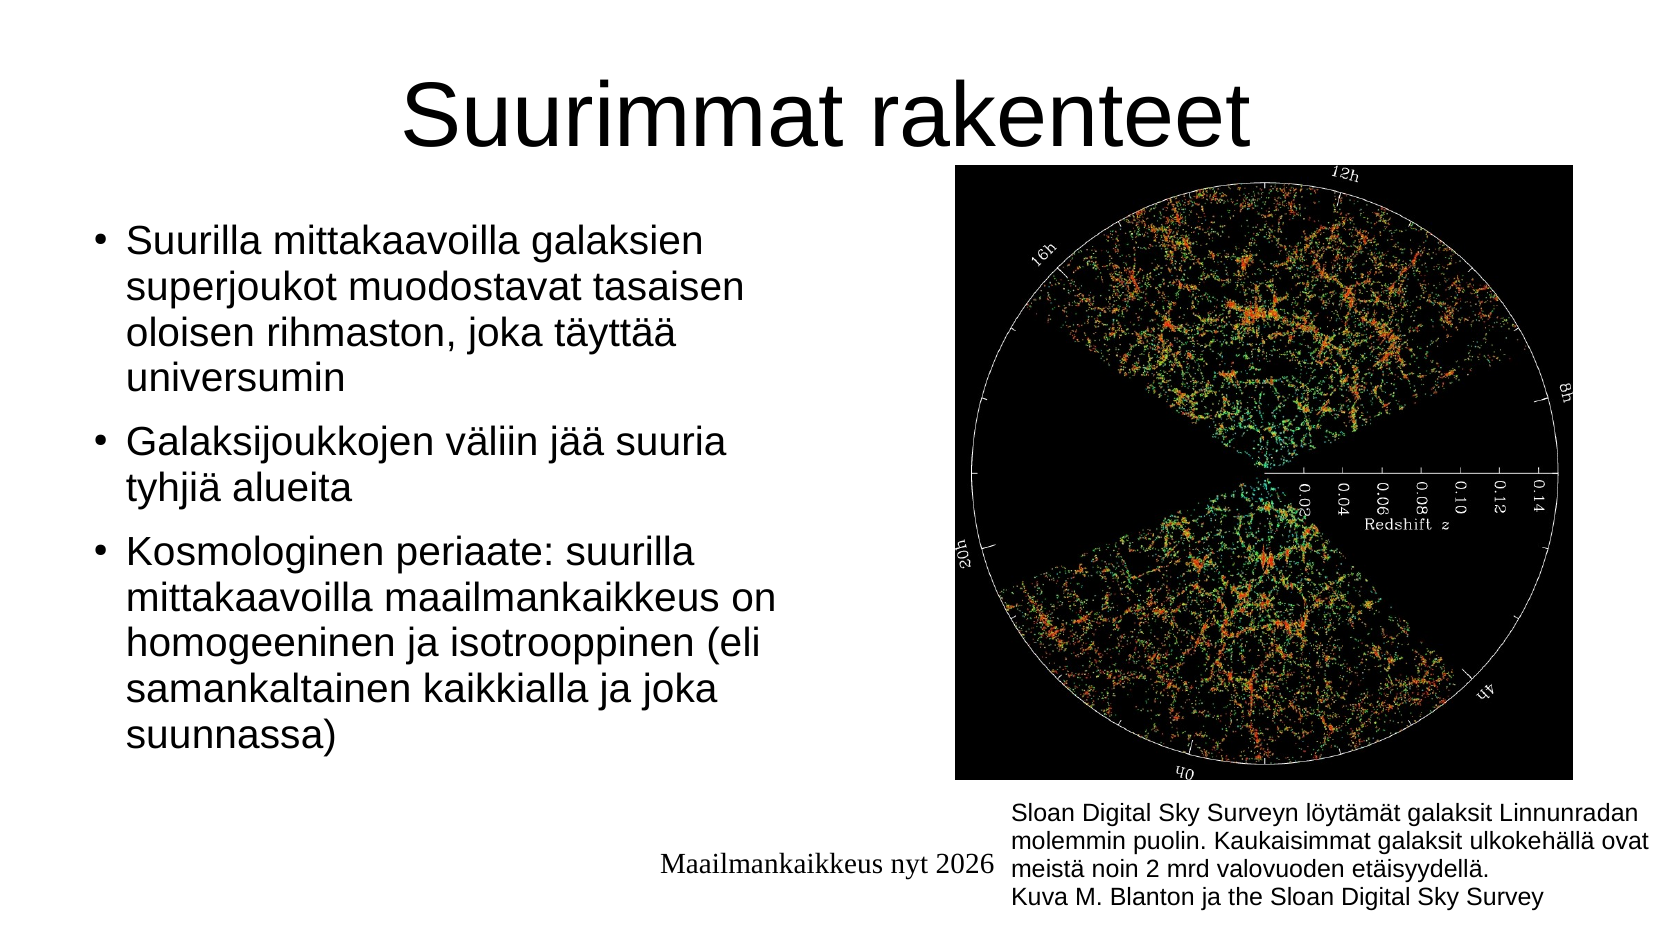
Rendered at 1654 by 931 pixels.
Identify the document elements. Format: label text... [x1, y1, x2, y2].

title Suurimmat rakenteet [82, 37, 1571, 193]
text_box Sloan Digital Sky Surveyn löytämät galaksit Linnunradan molemmin puolin. Kaukaisimmat galaksit ulkokehällä ovat meistä noin 2 mrd valovuoden etäisyydellä. Kuva M. Blanton ja the Sloan Digital Sky Survey [996, 791, 1654, 919]
list Suurilla mittakaavoilla galaksien superjoukot muodostavat tasaisen oloisen rihmaston, joka täyttää universumin Galaksijoukkojen väliin jää suuria tyhjiä alueita Kosmologinen periaate: suurilla mittakaavoilla maailmankaikkeus on homogeeninen ja isotrooppinen (eli samankaltainen kaikkialla ja joka suunnassa) [82, 217, 827, 758]
picture [955, 165, 1573, 780]
